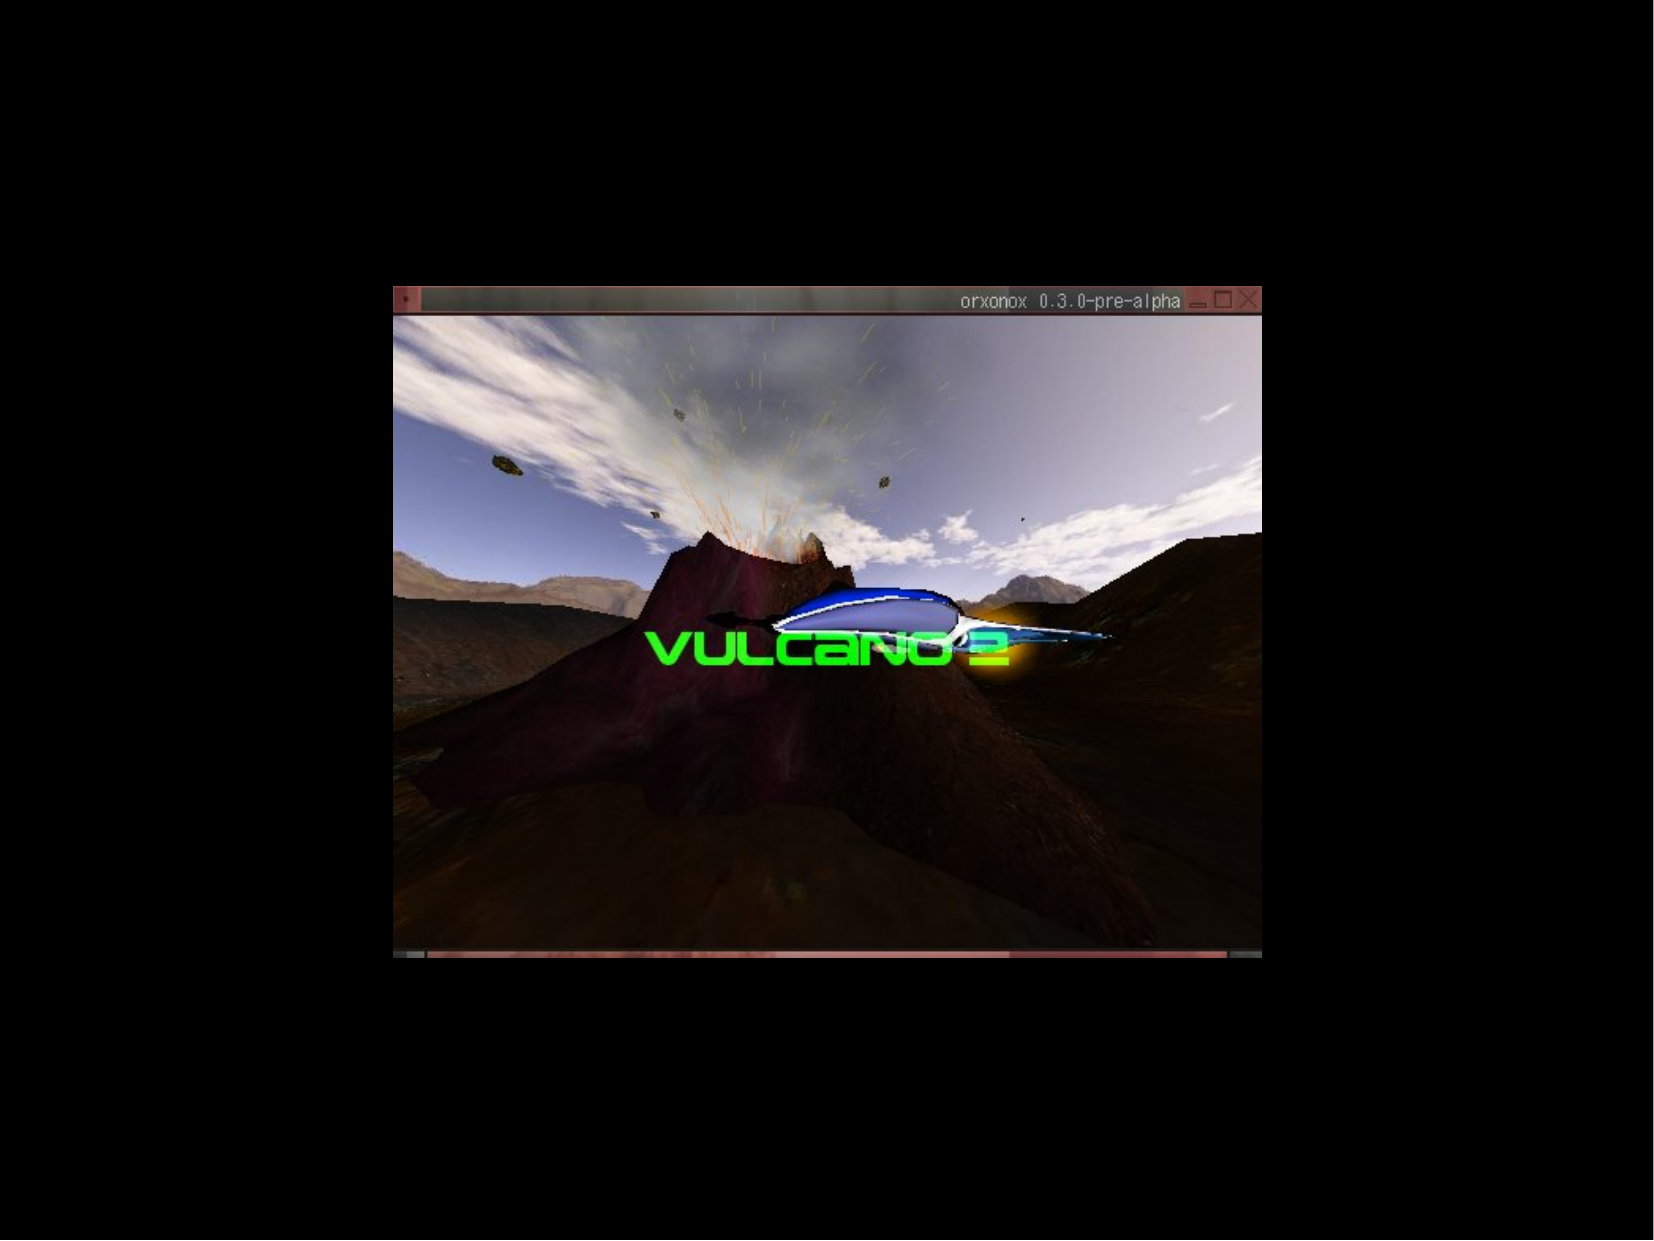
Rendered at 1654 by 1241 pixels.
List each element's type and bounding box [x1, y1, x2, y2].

picture [393, 286, 1262, 958]
